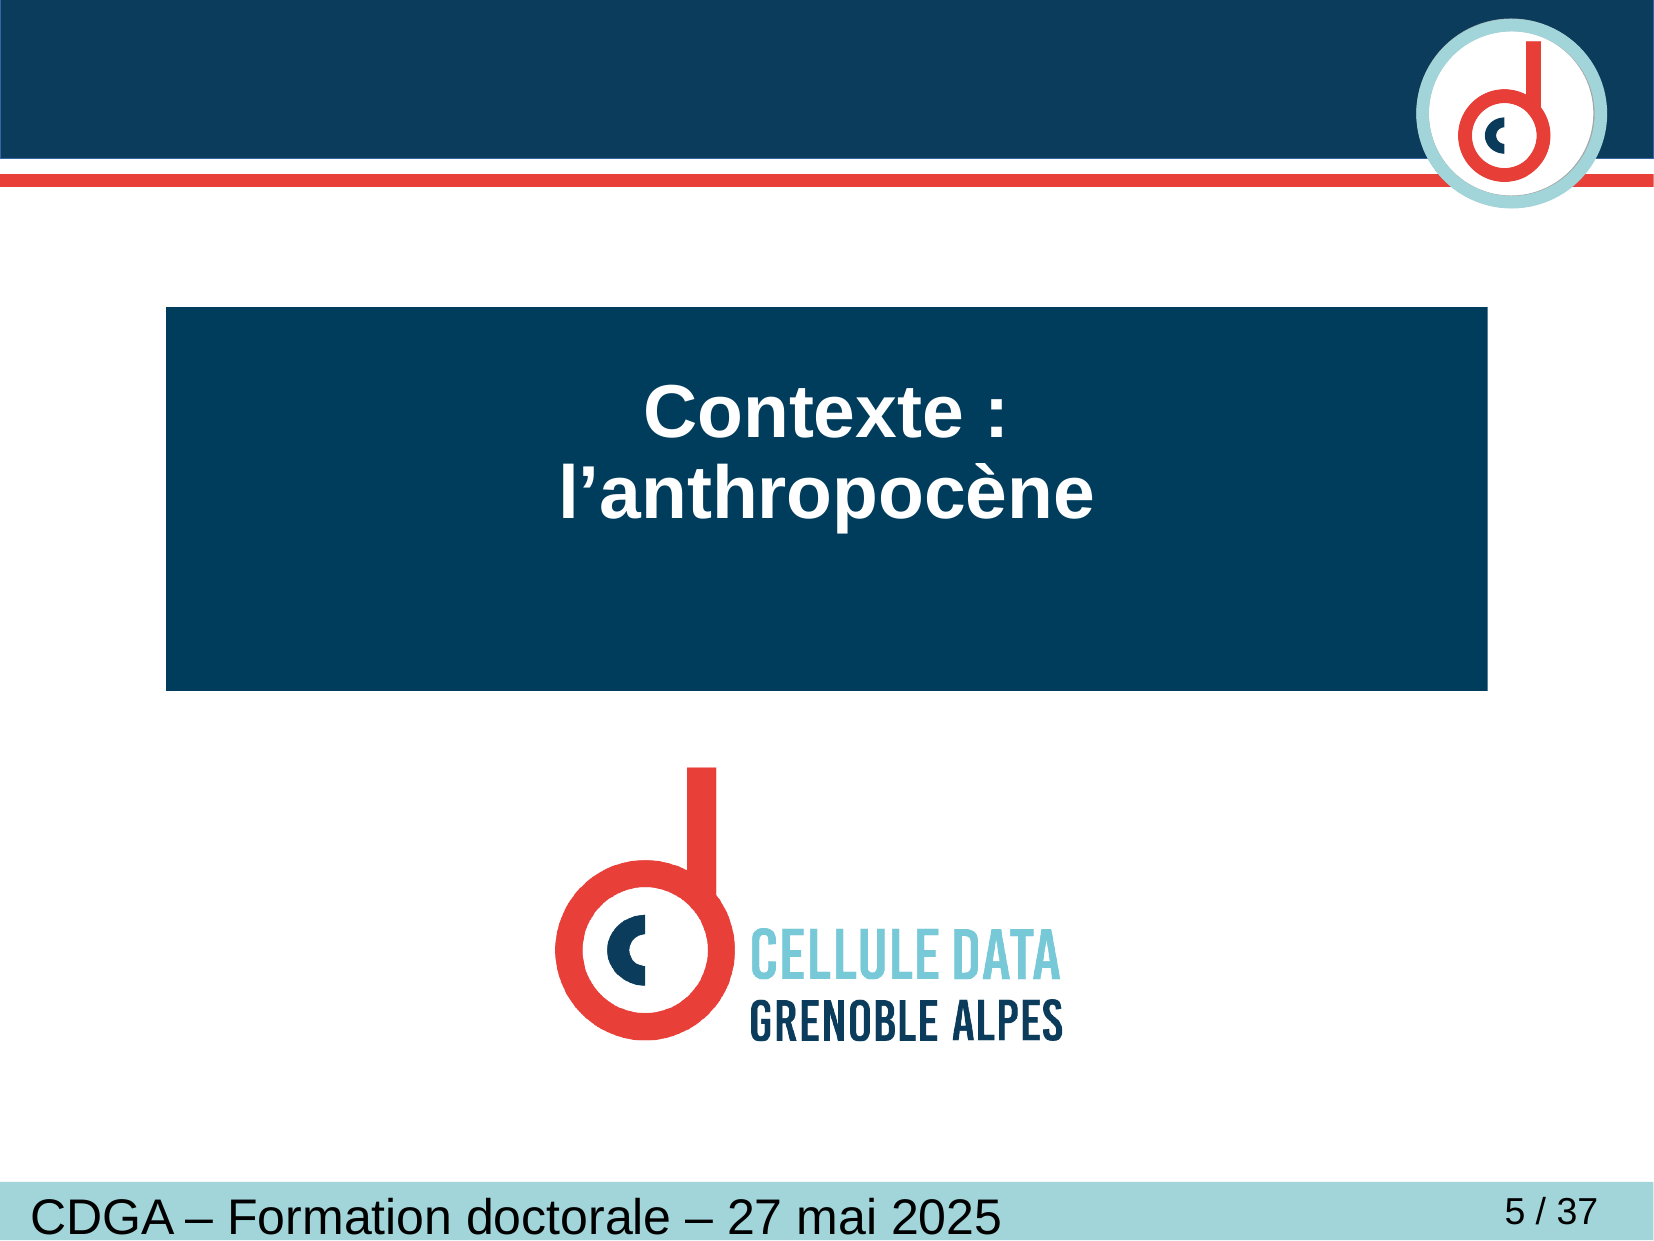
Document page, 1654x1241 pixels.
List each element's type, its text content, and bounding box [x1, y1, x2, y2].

picture [555, 767, 1099, 1073]
title Contexte : l’anthropocène [166, 307, 1488, 691]
